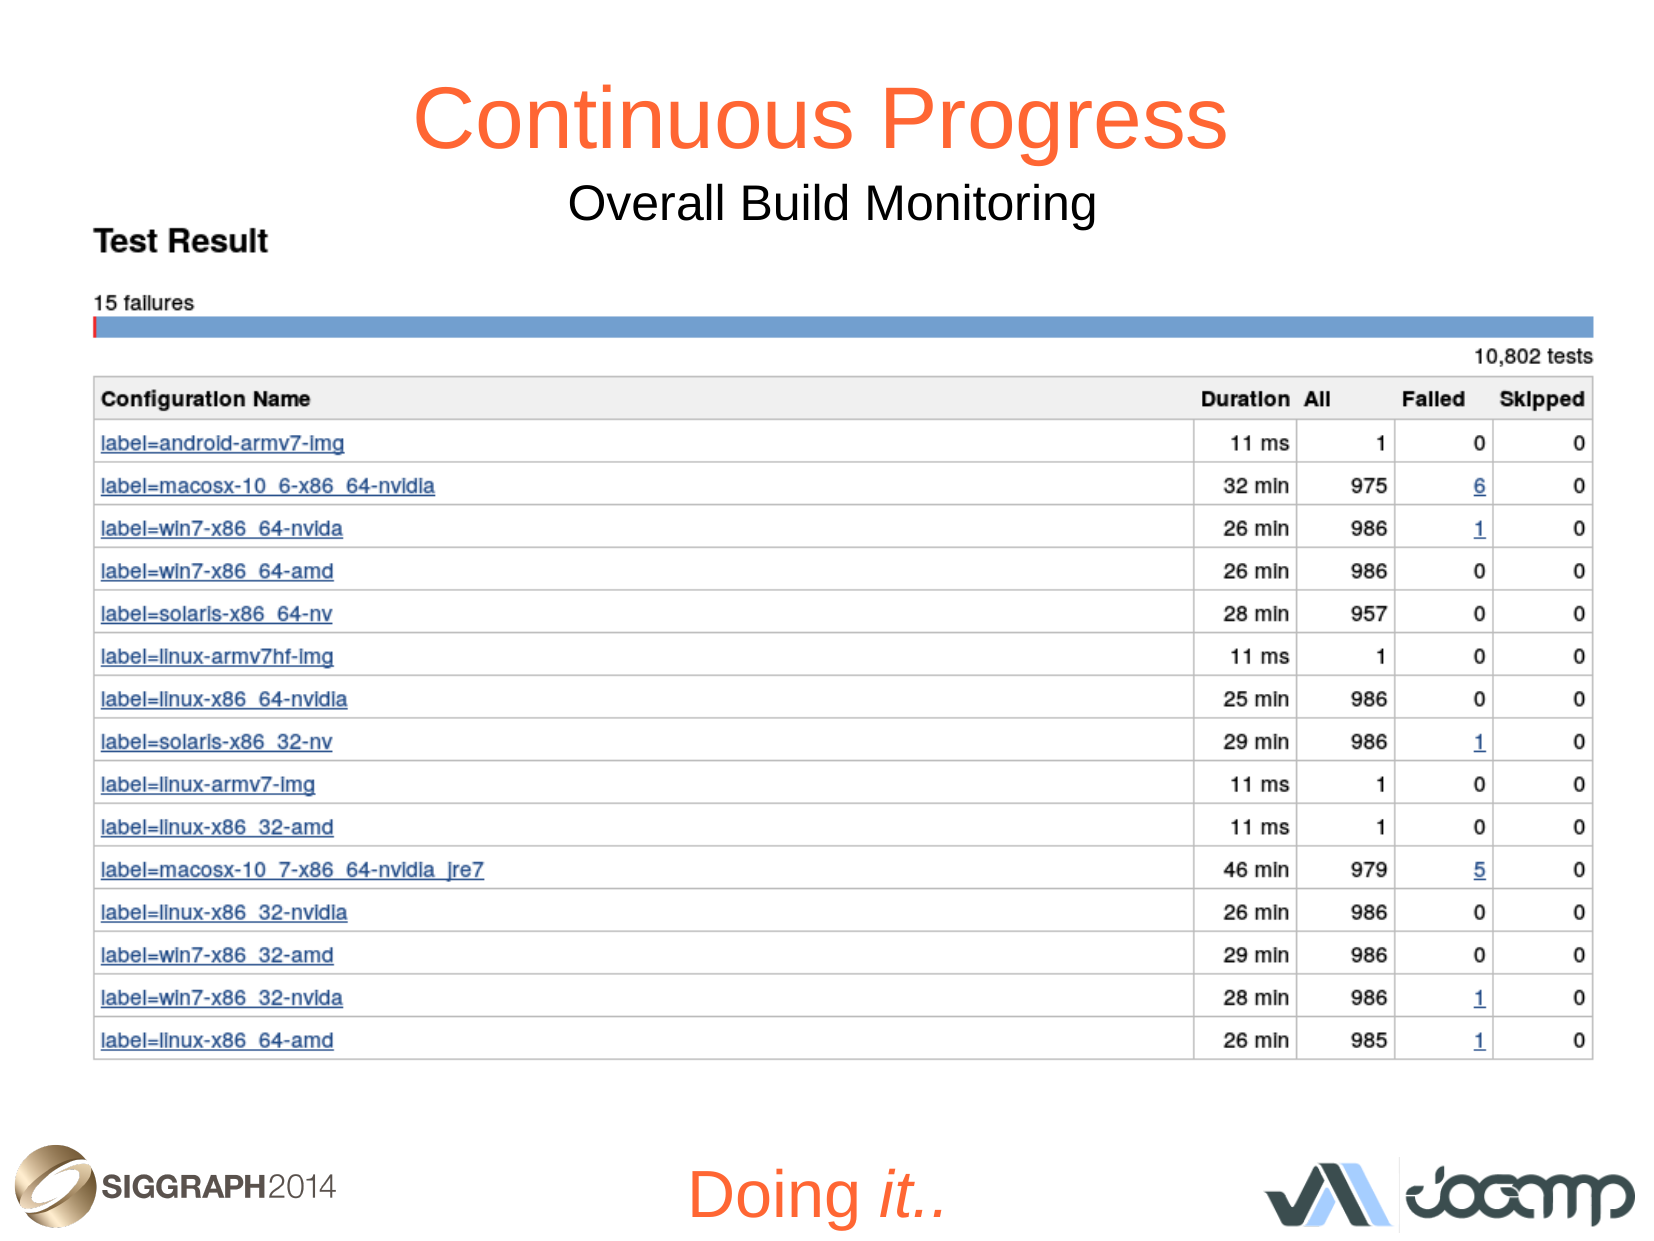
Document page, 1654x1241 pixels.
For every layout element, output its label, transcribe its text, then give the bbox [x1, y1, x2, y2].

picture [75, 207, 1606, 1081]
text_box Overall Build Monitoring [150, 167, 1516, 239]
text_box Doing it.. [672, 1149, 966, 1239]
title Continuous Progress [68, 56, 1576, 181]
picture [1262, 1157, 1635, 1233]
picture [7, 1133, 343, 1239]
